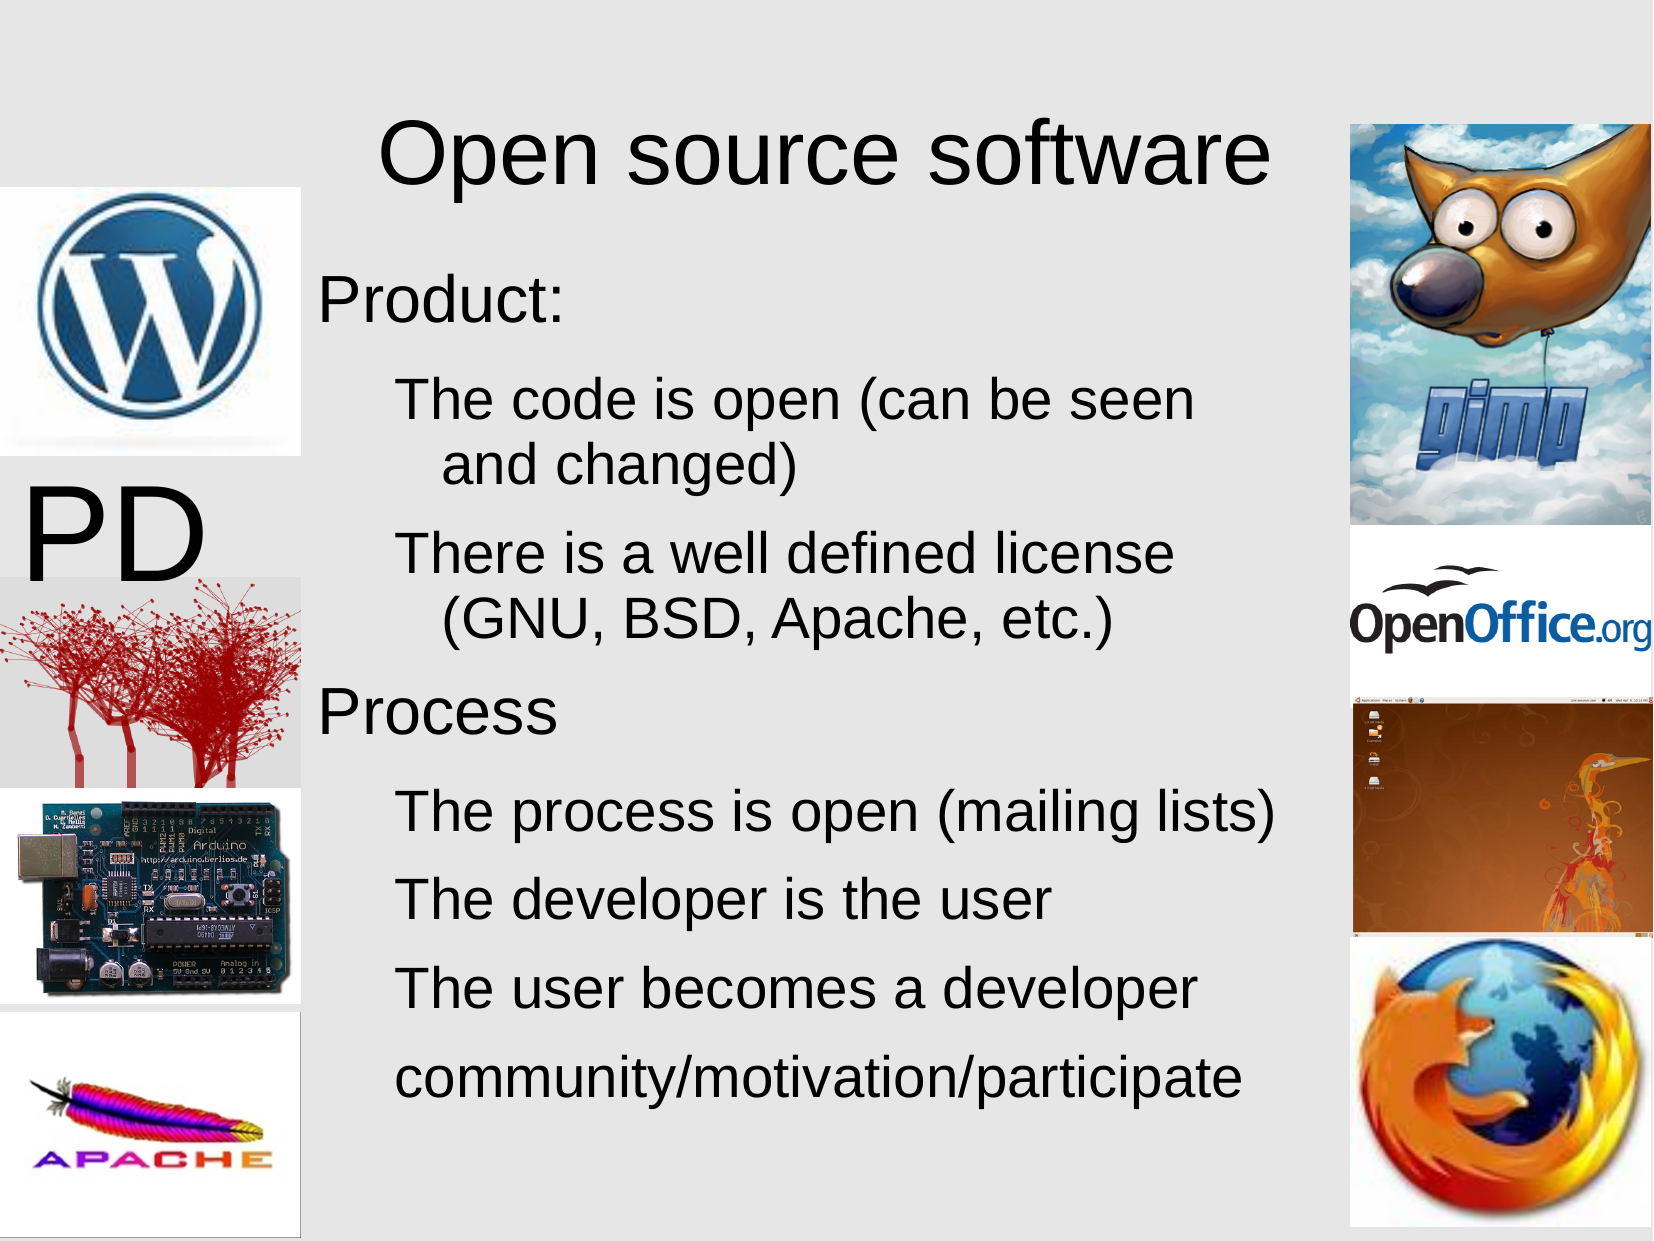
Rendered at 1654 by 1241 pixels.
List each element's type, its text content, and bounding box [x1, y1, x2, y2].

text_box PD [4, 457, 226, 619]
title Open source software [82, 49, 1570, 257]
list Product: The code is open (can be seen and changed) There is a well defined license (GNU, BSD, Apache, etc.) Process The process is open (mailing lists) The developer is the user The user becomes a developer community/motivation/participate [300, 262, 1306, 1175]
picture [0, 577, 301, 1004]
picture [0, 1012, 301, 1238]
picture [1350, 124, 1653, 1227]
picture [0, 187, 301, 457]
